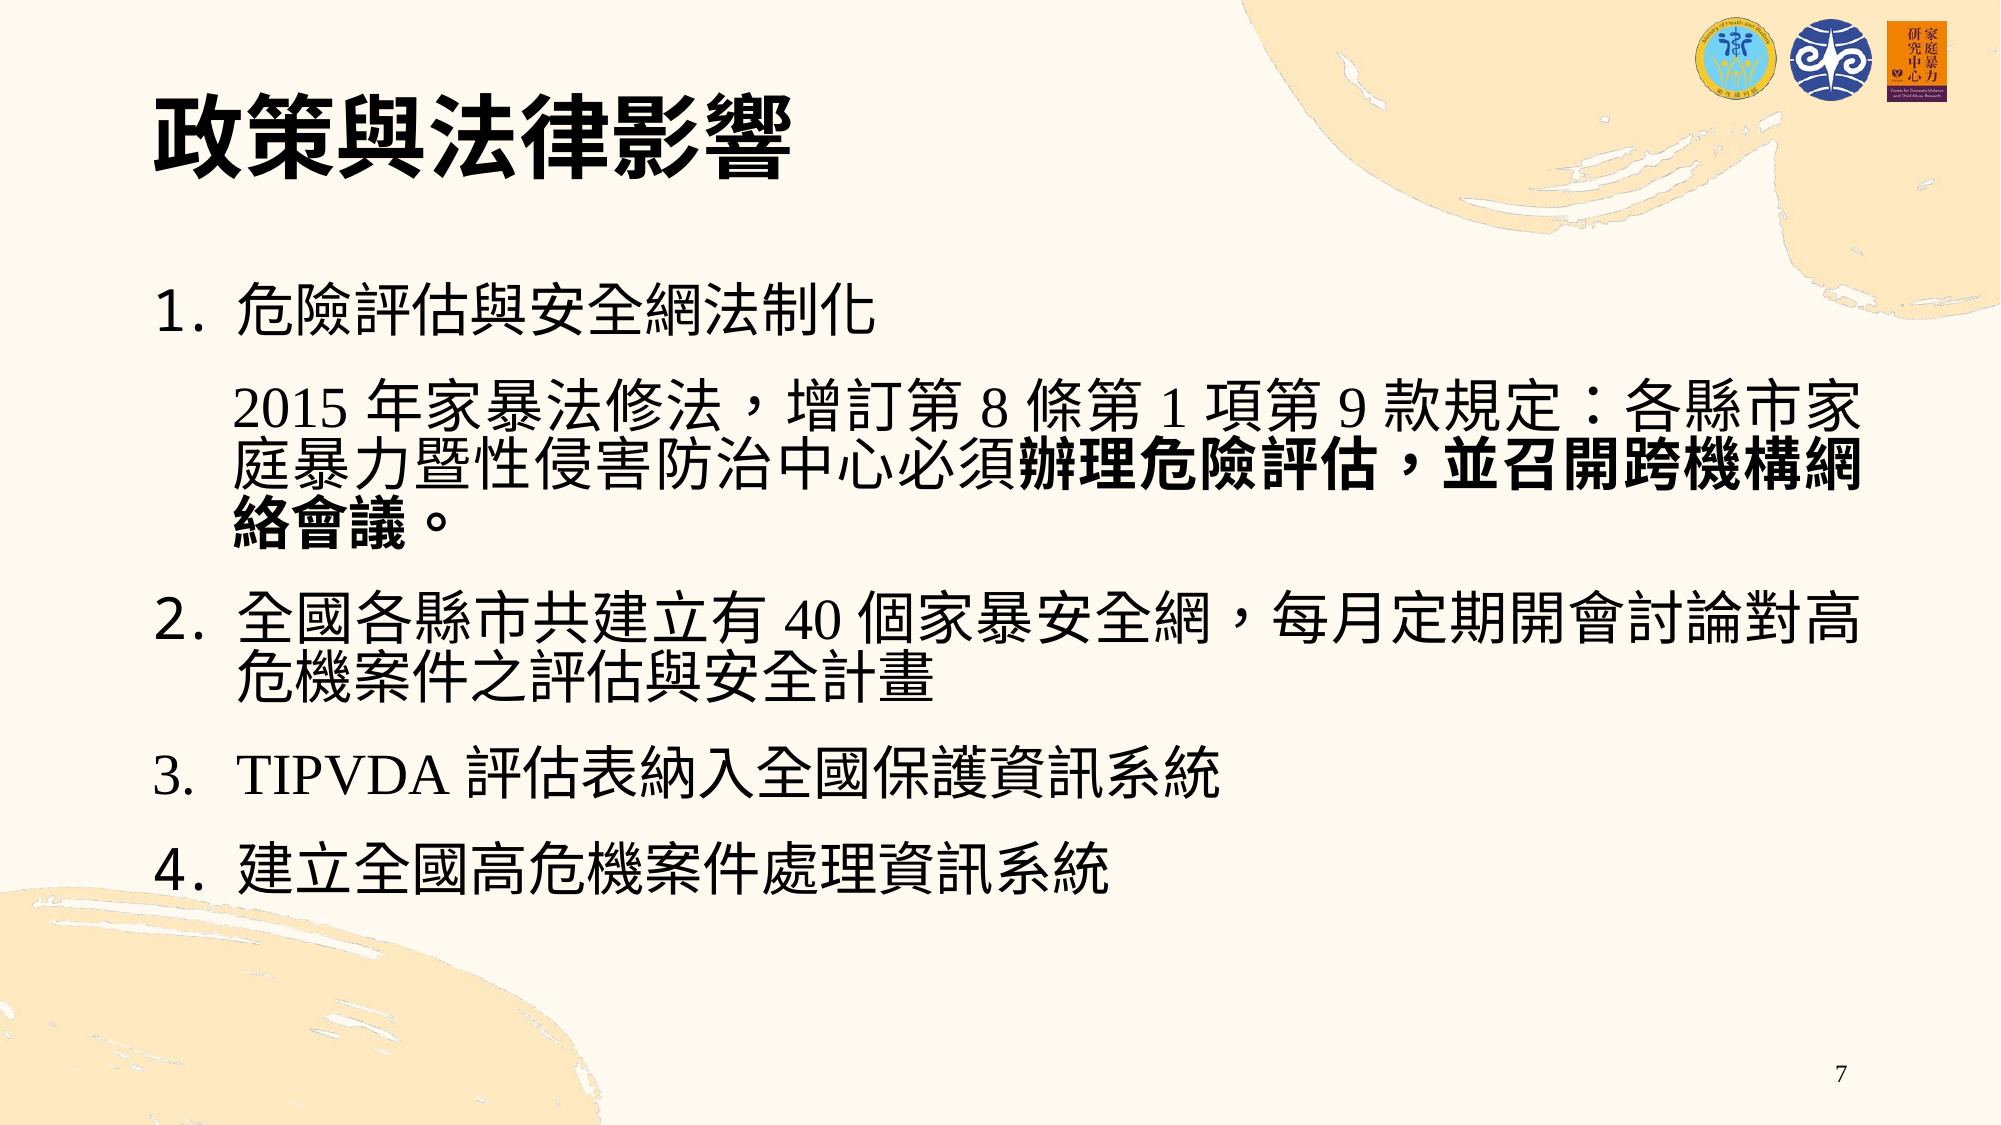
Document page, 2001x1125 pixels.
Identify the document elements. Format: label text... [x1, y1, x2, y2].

list 危險評估與安全網法制化 2015年家暴法修法，增訂第8條第1項第9款規定：各縣市家庭暴力暨性侵害防治中心必須辦理危險評估，並召開跨機構網絡會議。 全國各縣市共建立有40個家暴安全網，每月定期開會討論對高危機案件之評估與安全計畫 TIPVDA評估表納入全國保護資訊系統 建立全國高危機案件處理資訊系統 [137, 277, 1879, 1047]
title 政策與法律影響 [137, 84, 1863, 277]
picture [1241, 0, 2001, 381]
picture [0, 811, 908, 1125]
